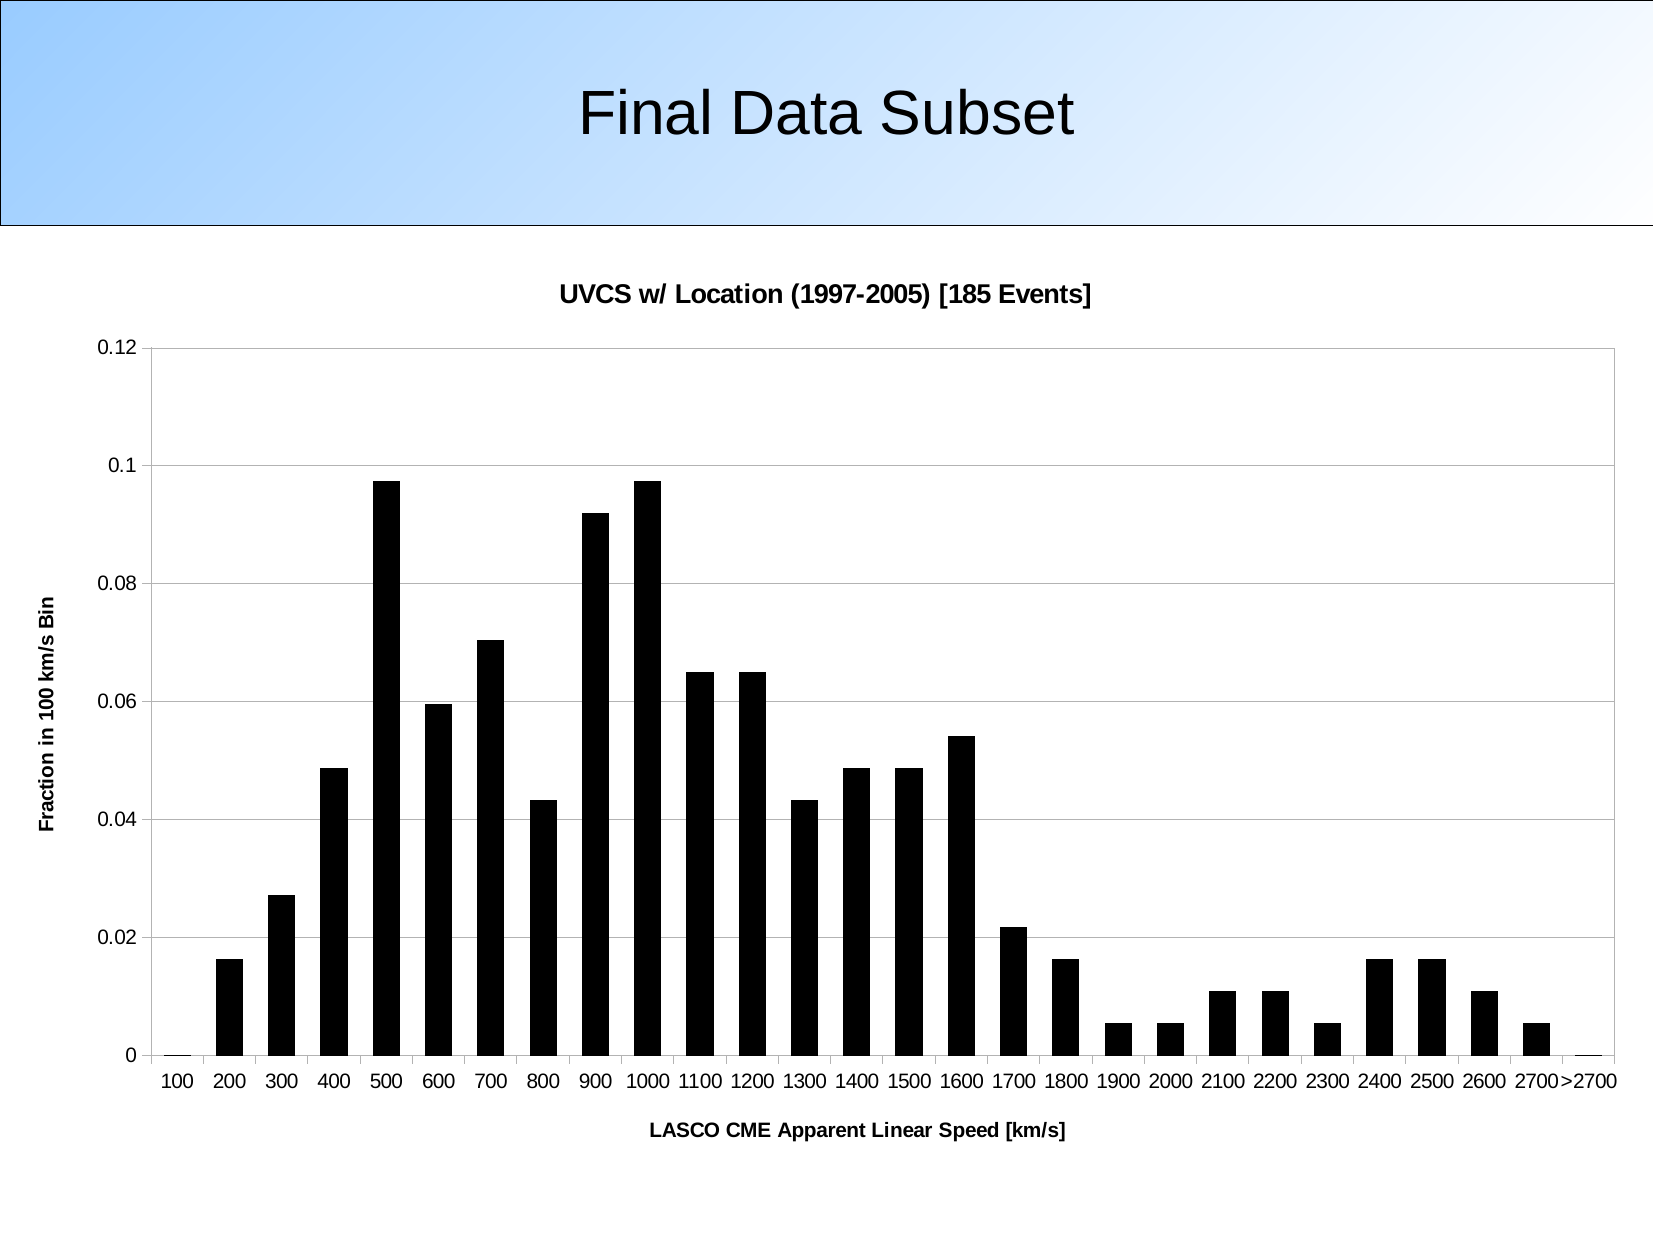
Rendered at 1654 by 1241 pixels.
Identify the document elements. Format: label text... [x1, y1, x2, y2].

chart [423, 1073, 443, 1088]
chart [721, 288, 735, 303]
chart [794, 1073, 804, 1088]
chart [392, 1073, 402, 1088]
chart [98, 811, 108, 826]
chart [42, 729, 53, 739]
chart [745, 289, 749, 303]
chart [596, 284, 630, 303]
chart [126, 575, 136, 590]
chart [115, 693, 125, 708]
chart [966, 1126, 976, 1137]
chart [1046, 1073, 1065, 1088]
chart [172, 1073, 182, 1088]
chart [677, 1122, 689, 1137]
chart [953, 1126, 964, 1141]
chart [1014, 1073, 1024, 1088]
chart [1048, 1126, 1058, 1137]
chart [1045, 288, 1058, 303]
chart [638, 289, 659, 303]
chart [648, 1073, 658, 1088]
chart [1171, 1073, 1181, 1088]
chart [769, 288, 782, 303]
chart [977, 1122, 997, 1137]
chart [941, 1074, 950, 1088]
chart [686, 672, 714, 1056]
chart [1213, 1074, 1222, 1088]
chart [381, 1073, 391, 1088]
chart [690, 1122, 703, 1137]
chart [758, 1123, 770, 1137]
chart [1108, 1073, 1118, 1088]
chart [578, 284, 596, 303]
chart [224, 1073, 234, 1088]
chart [1130, 1073, 1140, 1088]
chart [1, 245, 207, 451]
chart [921, 283, 929, 309]
chart [778, 1123, 791, 1137]
chart [340, 1073, 350, 1088]
chart [1006, 1122, 1022, 1141]
chart [650, 1123, 661, 1137]
chart [38, 647, 53, 652]
chart [1078, 1073, 1088, 1088]
chart [753, 1073, 763, 1088]
chart [1067, 1073, 1077, 1088]
chart [764, 1073, 774, 1088]
chart [1149, 1073, 1159, 1088]
chart [590, 1073, 600, 1088]
chart [951, 1073, 961, 1088]
chart [486, 1073, 496, 1088]
chart [903, 1126, 913, 1137]
chart [1209, 991, 1236, 1056]
chart [872, 1123, 883, 1137]
chart [98, 693, 108, 708]
chart [1223, 1073, 1233, 1088]
chart [216, 959, 243, 1056]
chart [963, 284, 976, 303]
chart [39, 780, 53, 811]
chart [637, 1073, 647, 1088]
chart [268, 895, 295, 1056]
chart [836, 1126, 846, 1137]
chart [370, 1074, 380, 1088]
chart [801, 284, 813, 303]
chart [42, 812, 53, 819]
chart [691, 288, 705, 303]
chart [235, 1073, 245, 1088]
chart [1025, 1073, 1035, 1088]
chart [1030, 288, 1043, 303]
chart [752, 288, 766, 303]
chart [791, 283, 799, 309]
chart [549, 1073, 559, 1088]
chart [889, 1074, 898, 1088]
chart [39, 615, 53, 628]
chart [42, 598, 53, 608]
chart [700, 1073, 710, 1088]
chart [707, 288, 720, 303]
chart [142, 347, 185, 382]
chart [1000, 284, 1015, 303]
chart [582, 513, 609, 1056]
chart [662, 1123, 675, 1137]
chart [858, 1123, 865, 1137]
chart [866, 284, 879, 303]
chart [39, 710, 53, 720]
chart [784, 1074, 793, 1088]
chart [601, 1073, 611, 1088]
chart [847, 1126, 857, 1137]
chart [627, 1074, 636, 1088]
chart [38, 699, 53, 709]
chart [1157, 1023, 1184, 1056]
chart [1003, 1074, 1013, 1088]
chart [659, 283, 666, 304]
chart [726, 1122, 739, 1137]
chart [126, 929, 136, 944]
chart [732, 1074, 741, 1088]
chart [921, 1073, 931, 1088]
chart [1262, 991, 1289, 1056]
chart [712, 1073, 722, 1088]
chart [1023, 1126, 1039, 1137]
chart [940, 283, 947, 309]
chart [39, 820, 53, 831]
chart [115, 575, 125, 590]
chart [948, 736, 975, 1056]
chart [1000, 927, 1027, 1056]
chart [894, 284, 907, 303]
chart [1058, 1122, 1064, 1141]
chart [634, 481, 661, 1056]
chart [126, 339, 136, 354]
chart [829, 284, 842, 303]
chart [444, 1073, 454, 1088]
chart [1041, 1122, 1046, 1137]
chart [1160, 1073, 1170, 1088]
chart [329, 1073, 339, 1088]
chart [704, 1122, 718, 1137]
chart [857, 1073, 867, 1088]
chart [1119, 1073, 1129, 1088]
chart [538, 1073, 548, 1088]
chart [891, 1126, 901, 1137]
chart [816, 1073, 826, 1088]
chart [277, 1073, 297, 1088]
chart [1015, 289, 1030, 303]
chart [1182, 1073, 1192, 1088]
chart [868, 1073, 878, 1088]
chart [950, 284, 962, 303]
chart [791, 800, 818, 1056]
chart [908, 284, 921, 303]
chart [1059, 285, 1068, 303]
chart [880, 284, 893, 303]
chart [115, 811, 136, 826]
chart [266, 1073, 276, 1088]
chart [845, 1074, 856, 1088]
chart [804, 1126, 815, 1141]
chart [38, 688, 53, 698]
chart [127, 458, 136, 472]
chart [162, 1074, 171, 1088]
chart [977, 284, 990, 303]
chart [805, 1073, 815, 1088]
chart [1052, 959, 1079, 1056]
chart [814, 284, 827, 303]
chart [530, 800, 557, 1056]
chart [98, 929, 108, 944]
chart [579, 1073, 589, 1088]
chart [895, 768, 923, 1056]
chart [659, 1073, 669, 1088]
chart [792, 1126, 803, 1141]
chart [425, 704, 452, 1056]
chart [213, 1073, 223, 1088]
chart [843, 284, 856, 303]
chart [42, 654, 53, 670]
chart [817, 1126, 835, 1137]
chart [1202, 1073, 1212, 1088]
chart [42, 754, 53, 764]
text_box Final Data Subset [0, 0, 61, 61]
chart [836, 1074, 845, 1088]
chart [690, 1074, 699, 1088]
chart [126, 693, 136, 708]
chart [183, 1073, 193, 1088]
chart [843, 768, 870, 1056]
chart [116, 340, 125, 354]
chart [1105, 1023, 1132, 1056]
chart [497, 1073, 507, 1088]
chart [527, 1073, 537, 1088]
chart [317, 1074, 328, 1088]
chart [98, 575, 108, 590]
chart [1098, 1074, 1107, 1088]
chart [38, 671, 53, 681]
chart [126, 1047, 136, 1062]
chart [475, 1074, 485, 1088]
chart [734, 285, 743, 303]
chart [973, 1073, 983, 1088]
chart [561, 284, 577, 303]
chart [993, 1074, 1002, 1088]
chart [914, 1126, 932, 1137]
chart [1082, 283, 1090, 309]
chart [320, 768, 348, 1056]
chart [373, 481, 400, 1056]
chart [1234, 1073, 1244, 1087]
chart [741, 1123, 756, 1137]
chart [1069, 288, 1082, 303]
chart [109, 457, 119, 472]
chart [42, 766, 53, 777]
chart [962, 1073, 972, 1088]
chart [739, 672, 766, 1056]
chart [939, 1122, 951, 1137]
chart [477, 640, 504, 1056]
chart [742, 1073, 752, 1088]
chart [899, 1073, 919, 1088]
chart [676, 284, 690, 303]
chart [680, 1074, 689, 1088]
chart [42, 635, 53, 645]
chart [115, 929, 125, 944]
